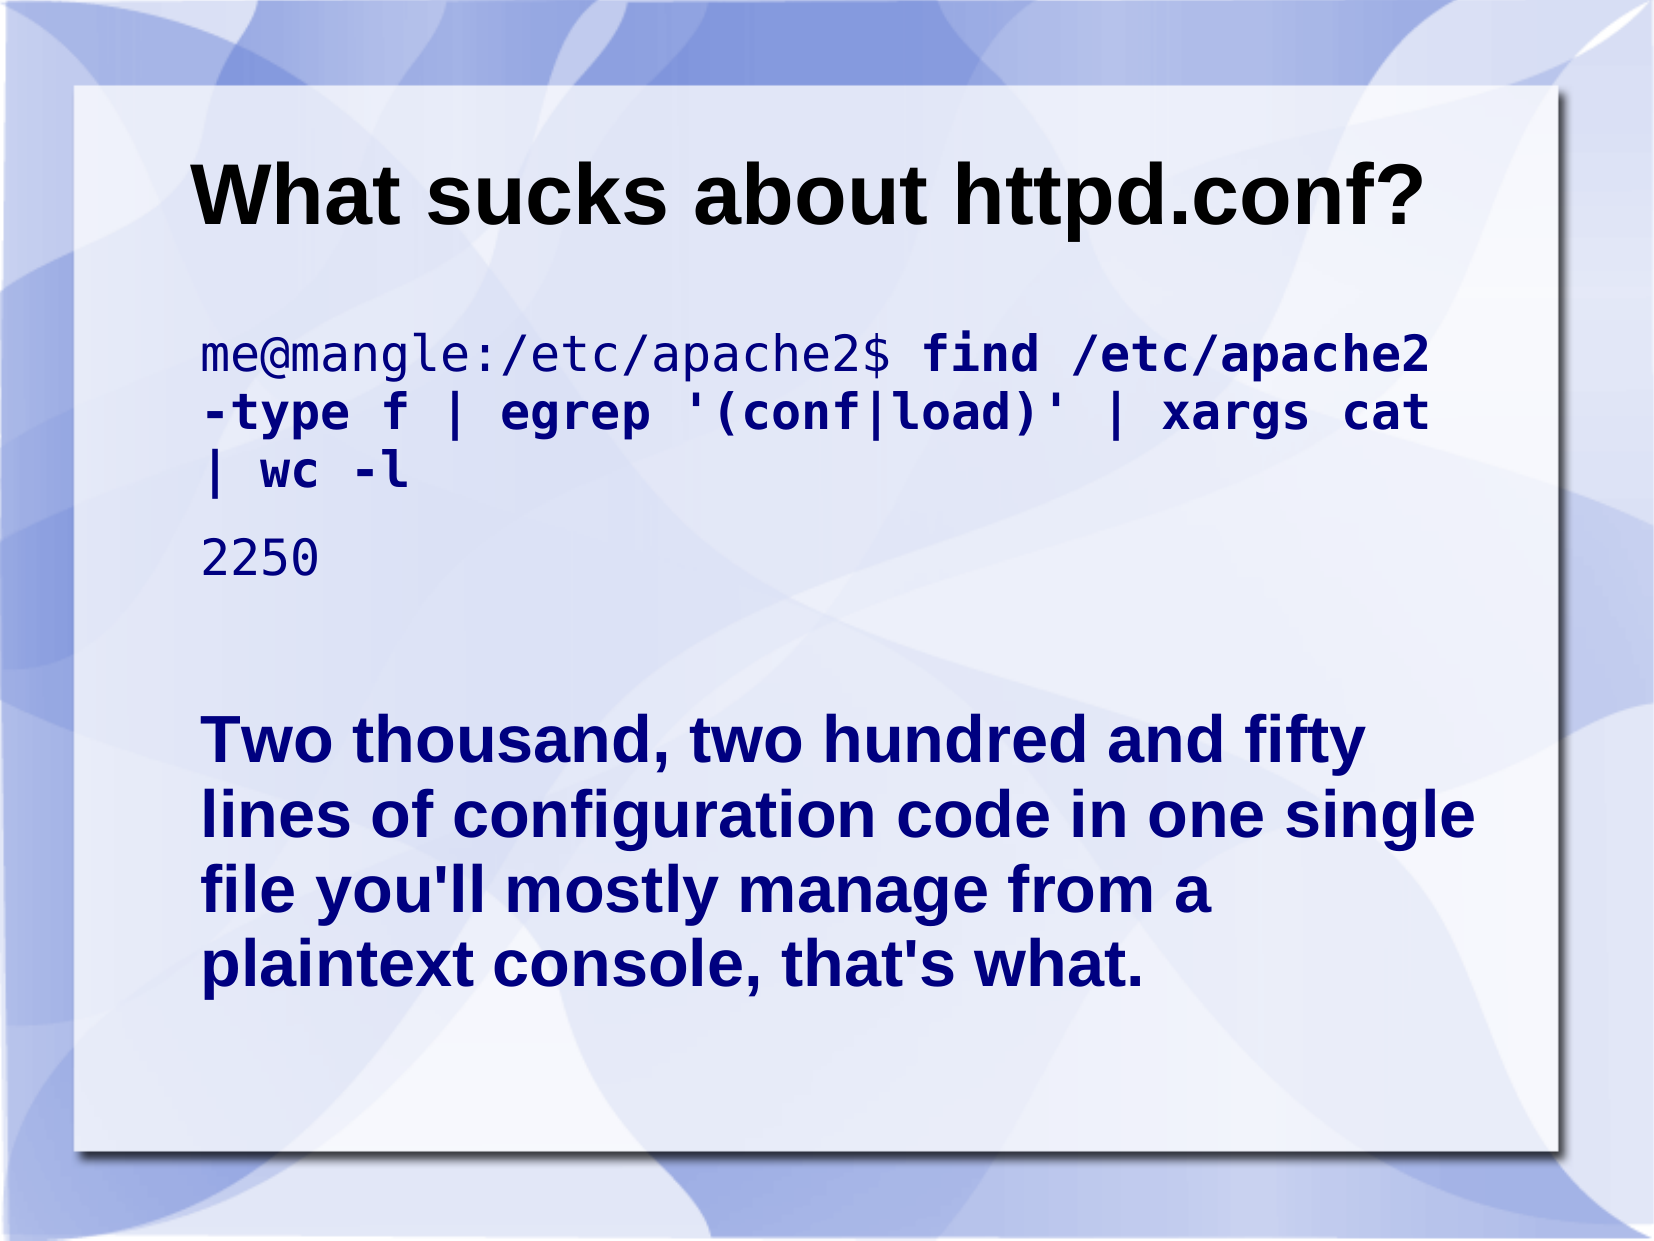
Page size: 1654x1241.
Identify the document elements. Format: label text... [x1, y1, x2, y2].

picture [0, 0, 1654, 1241]
list me@mangle:/etc/apache2$ find /etc/apache2 -type f | egrep '(conf|load)' | xargs cat | wc -l 2250 Two thousand, two hundred and fifty lines of configuration code in one single file you'll mostly manage from a plaintext console, that's what. [129, 324, 1489, 1045]
title What sucks about httpd.conf? [82, 90, 1536, 298]
